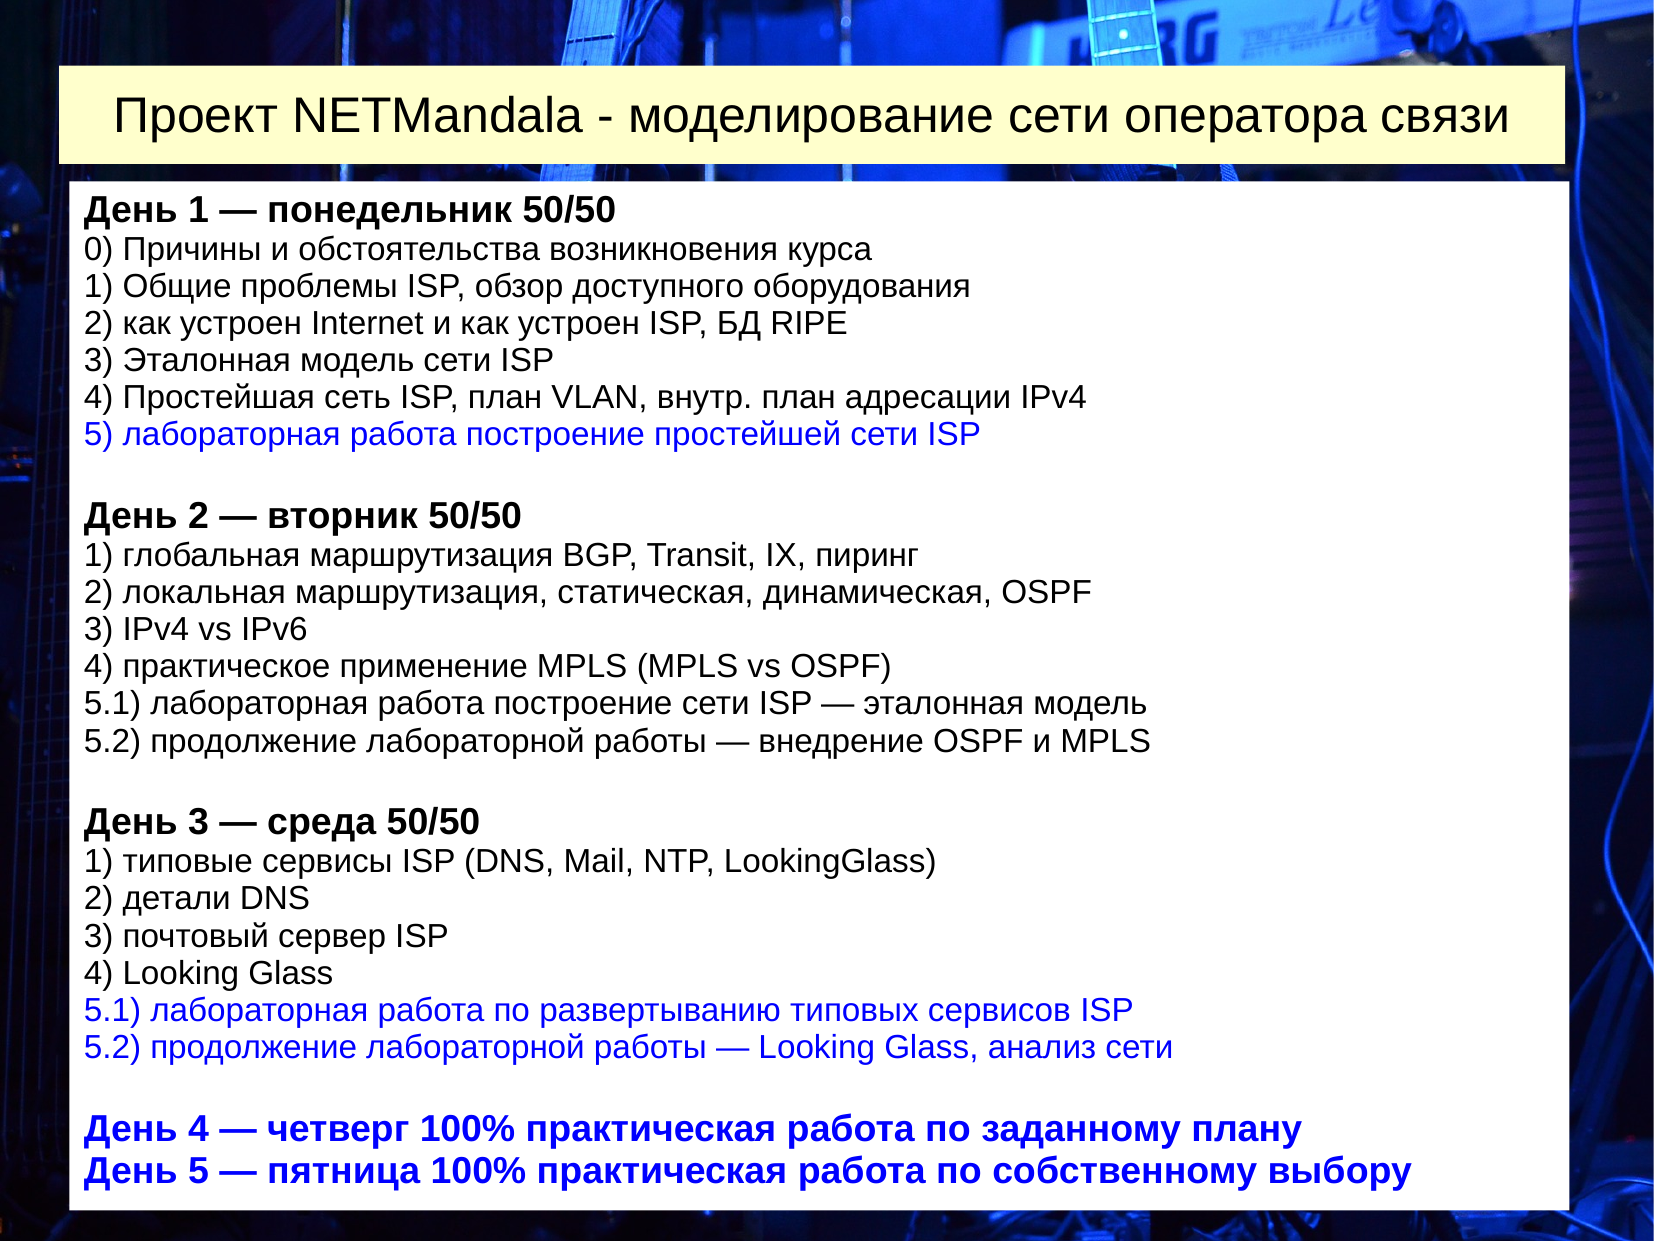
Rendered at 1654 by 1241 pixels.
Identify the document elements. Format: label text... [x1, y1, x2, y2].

picture [0, 0, 1654, 1241]
title Проект NETMandala - моделирование сети оператора связи [59, 65, 1566, 164]
text_box День 1 — понедельник 50/50 0) Причины и обстоятельства возникновения курса 1) Общие проблемы ISP, обзор доступного оборудования 2) как устроен Internet и как устроен ISP, БД RIPE 3) Эталонная модель сети ISP 4) Простейшая сеть ISP, план VLAN, внутр. план адресации IPv4 5) лабораторная работа построение простейшей сети ISP День 2 — вторник 50/50 1) глобальная маршрутизация BGP, Transit, IX, пиринг 2) локальная маршрутизация, статическая, динамическая, OSPF 3) IPv4 vs IPv6 4) практическое применение MPLS (MPLS vs OSPF) 5.1) лабораторная работа построение сети ISP — эталонная модель 5.2) продолжение лабораторной работы — внедрение OSPF и MPLS День 3 — среда 50/50 1) типовые сервисы ISP (DNS, Mail, NTP, LookingGlass) 2) детали DNS 3) почтовый сервер ISP 4) Looking Glass 5.1) лабораторная работа по развертыванию типовых сервисов ISP 5.2) продолжение лабораторной работы — Looking Glass, анализ сети День 4 — четверг 100% практическая работа по заданному плану День 5 — пятница 100% практическая работа по собственному выбору [69, 181, 1570, 1211]
